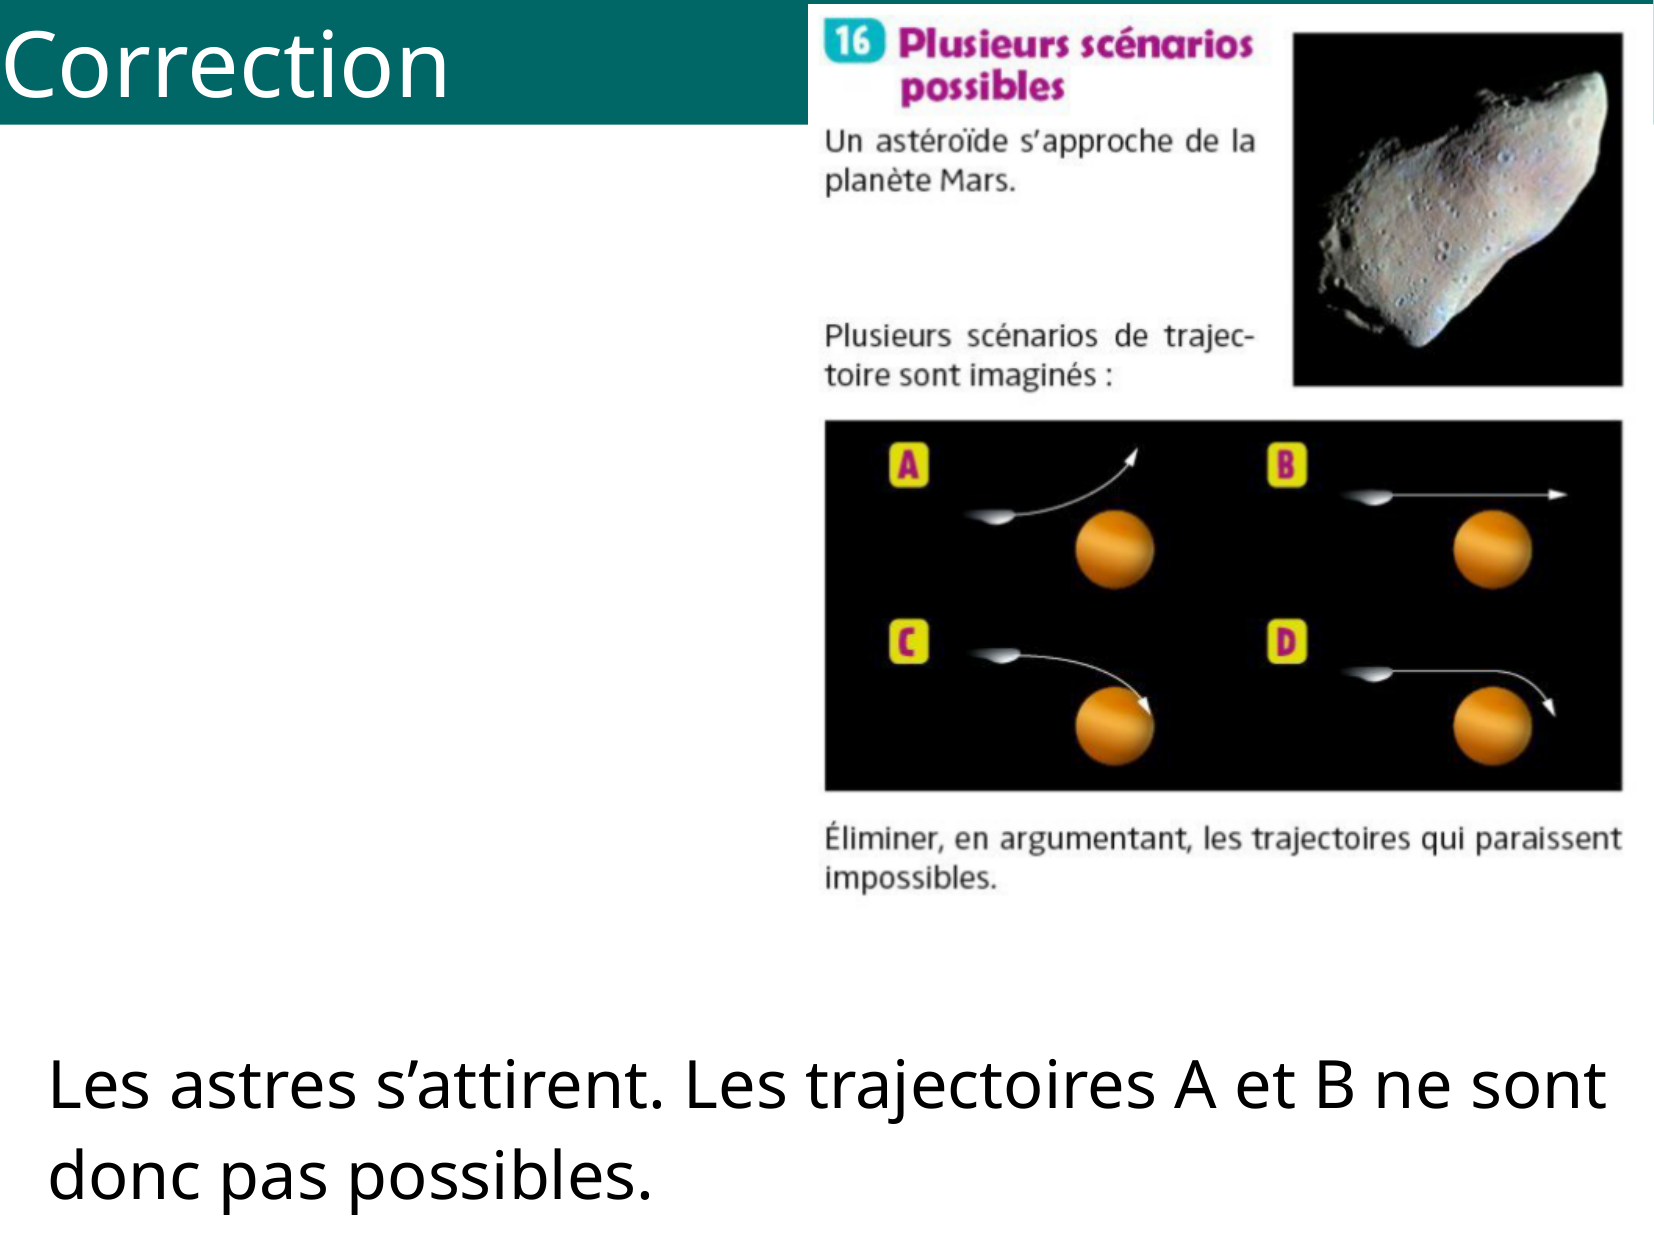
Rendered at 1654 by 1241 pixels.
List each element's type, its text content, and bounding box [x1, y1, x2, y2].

subtitle Les astres s’attirent. Les trajectoires A et B ne sont donc pas possibles. [11, 129, 1642, 1229]
title Correction [0, 4, 808, 120]
picture [808, 4, 1654, 916]
